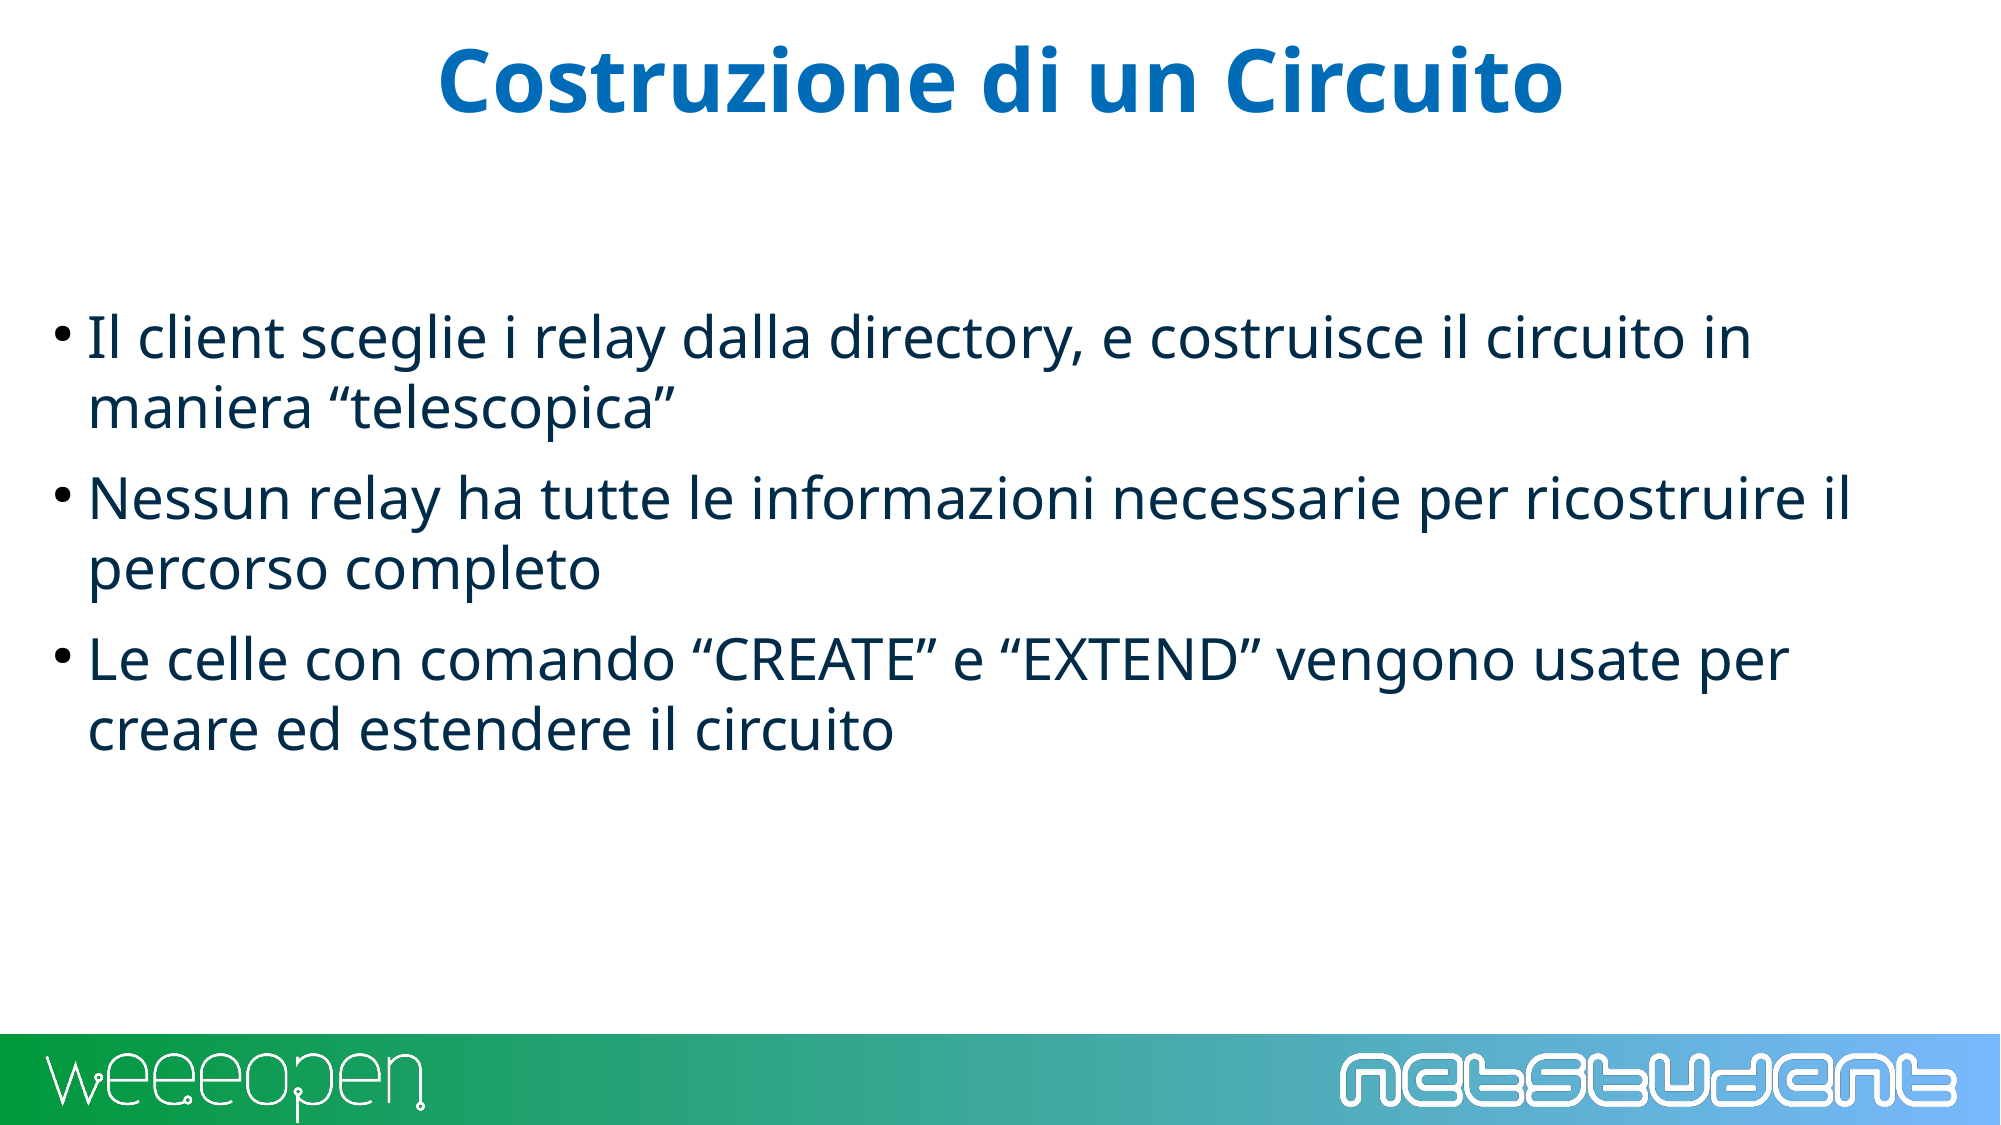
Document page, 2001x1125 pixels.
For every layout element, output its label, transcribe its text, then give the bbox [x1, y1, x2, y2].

title Costruzione di un Circuito [43, 29, 1959, 247]
list Il client sceglie i relay dalla directory, e costruisce il circuito in maniera “telescopica” Nessun relay ha tutte le informazioni necessarie per ricostruire il percorso completo Le celle con comando “CREATE” e “EXTEND” vengono usate per creare ed estendere il circuito [37, 293, 1943, 1008]
picture [1340, 1053, 1957, 1107]
picture [45, 1053, 425, 1123]
